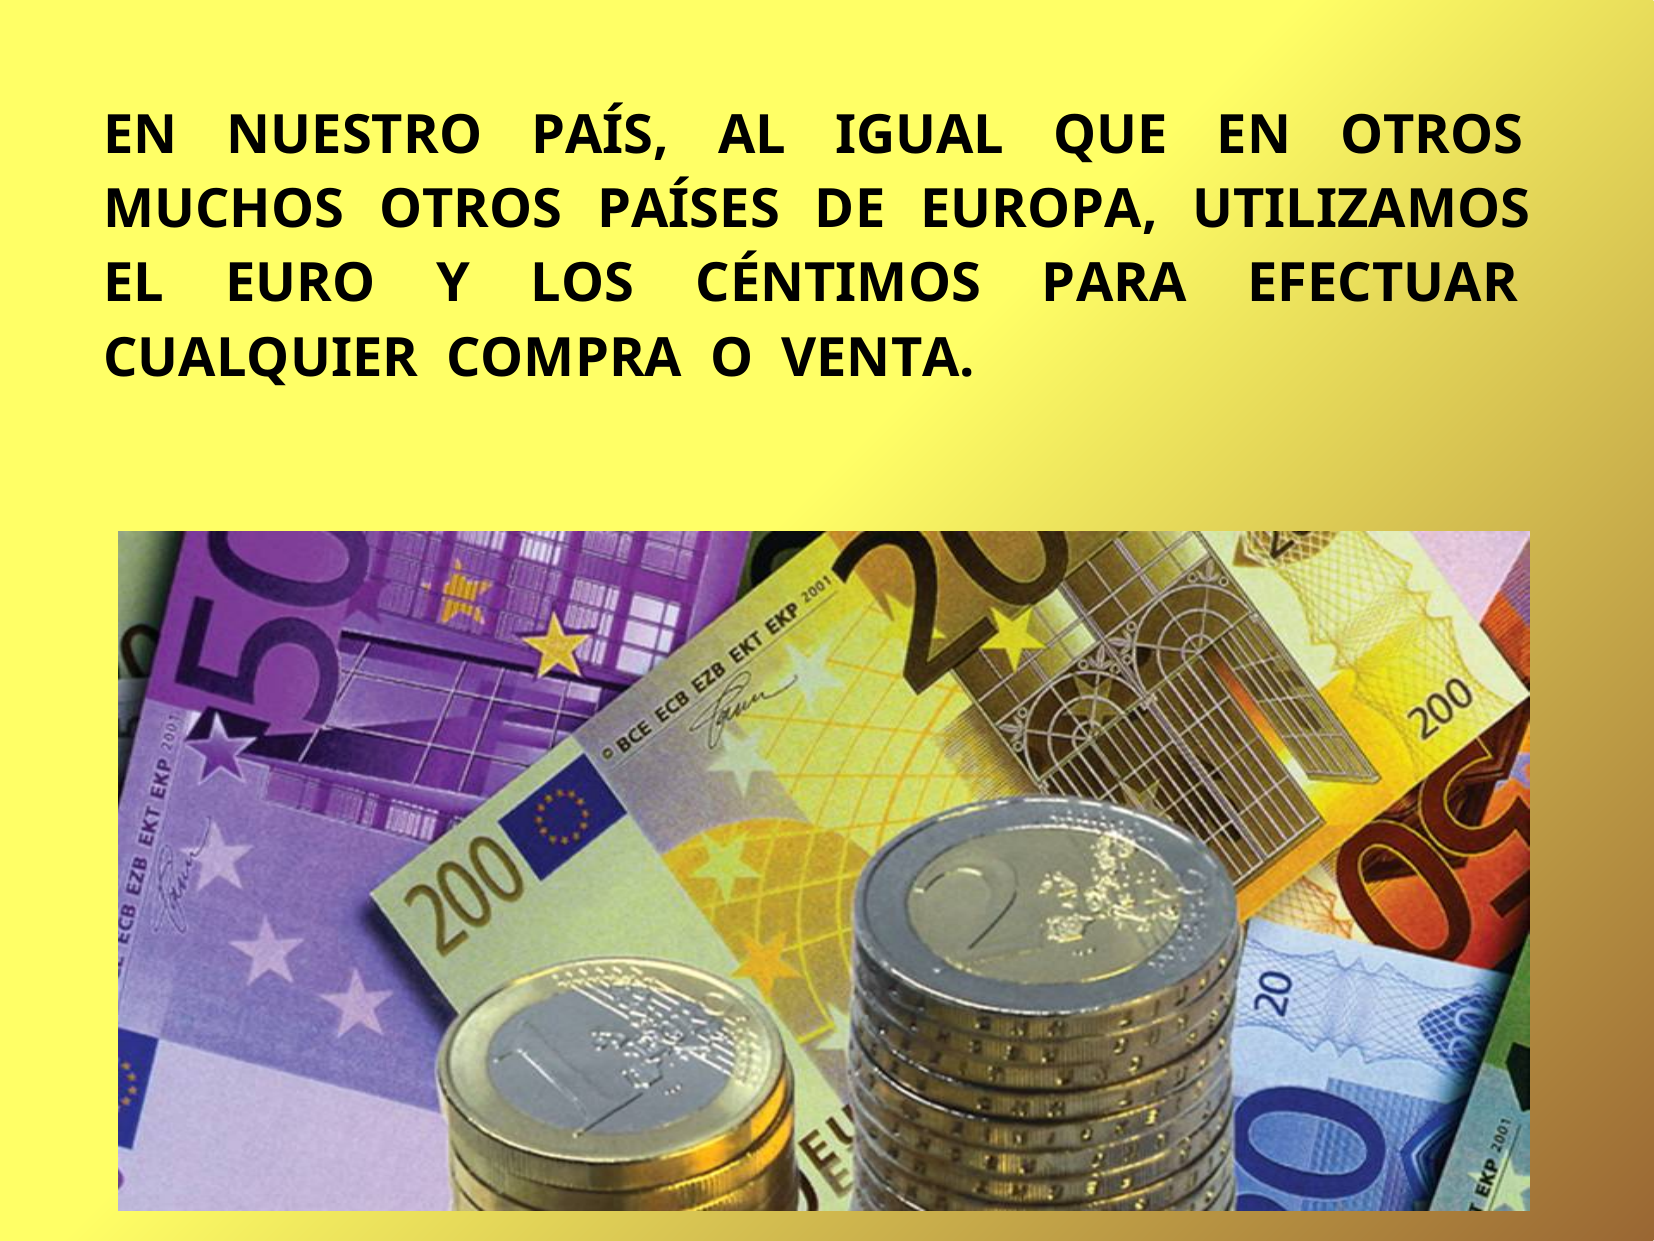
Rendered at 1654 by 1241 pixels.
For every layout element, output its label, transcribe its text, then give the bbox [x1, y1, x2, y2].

picture [118, 531, 1530, 1211]
text_box EN NUESTRO PAÍS, AL IGUAL QUE EN OTROS MUCHOS OTROS PAÍSES DE EUROPA, UTILIZAMOS EL EURO Y LOS CÉNTIMOS PARA EFECTUAR CUALQUIER COMPRA O VENTA. [88, 88, 1565, 487]
